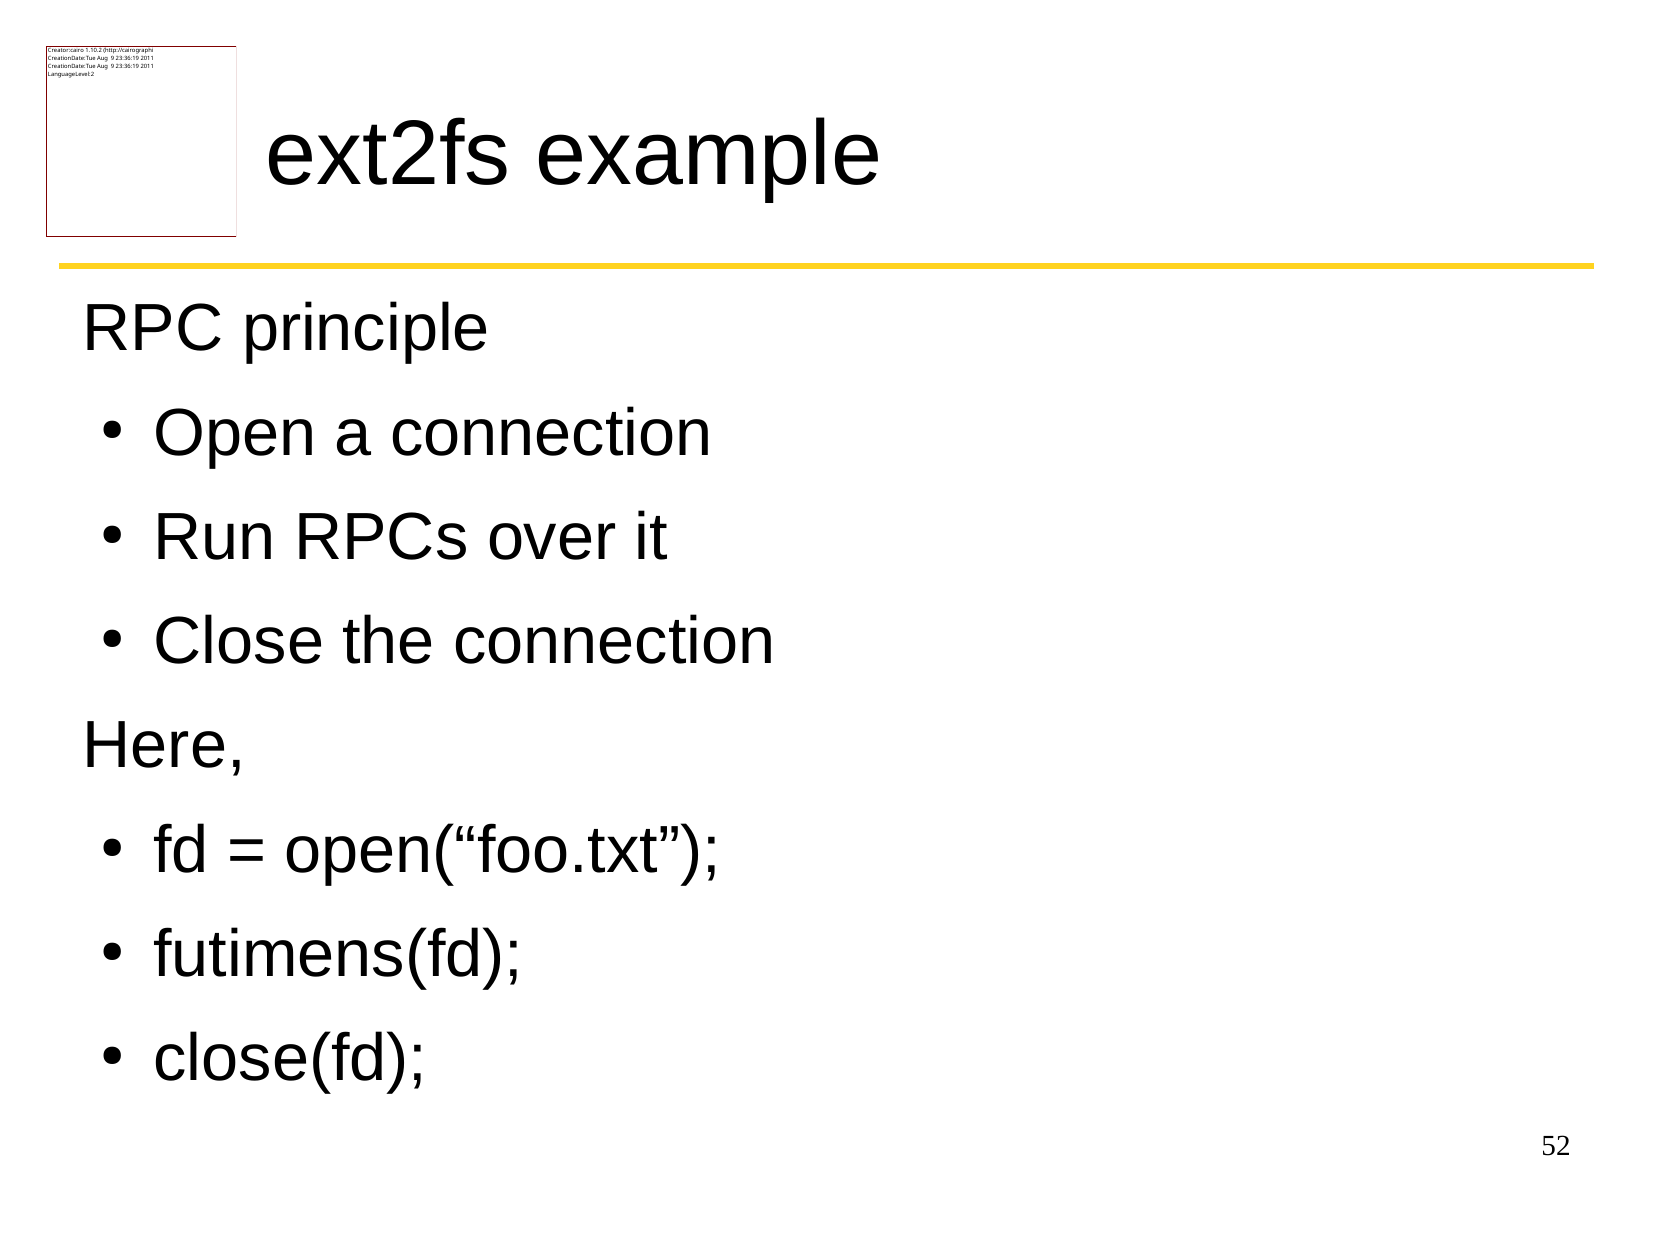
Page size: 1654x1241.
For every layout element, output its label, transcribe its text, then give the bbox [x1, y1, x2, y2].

list RPC principle Open a connection Run RPCs over it Close the connection Here, fd = open(“foo.txt”); futimens(fd); close(fd); [82, 290, 1571, 1123]
title ext2fs example [265, 49, 1571, 257]
